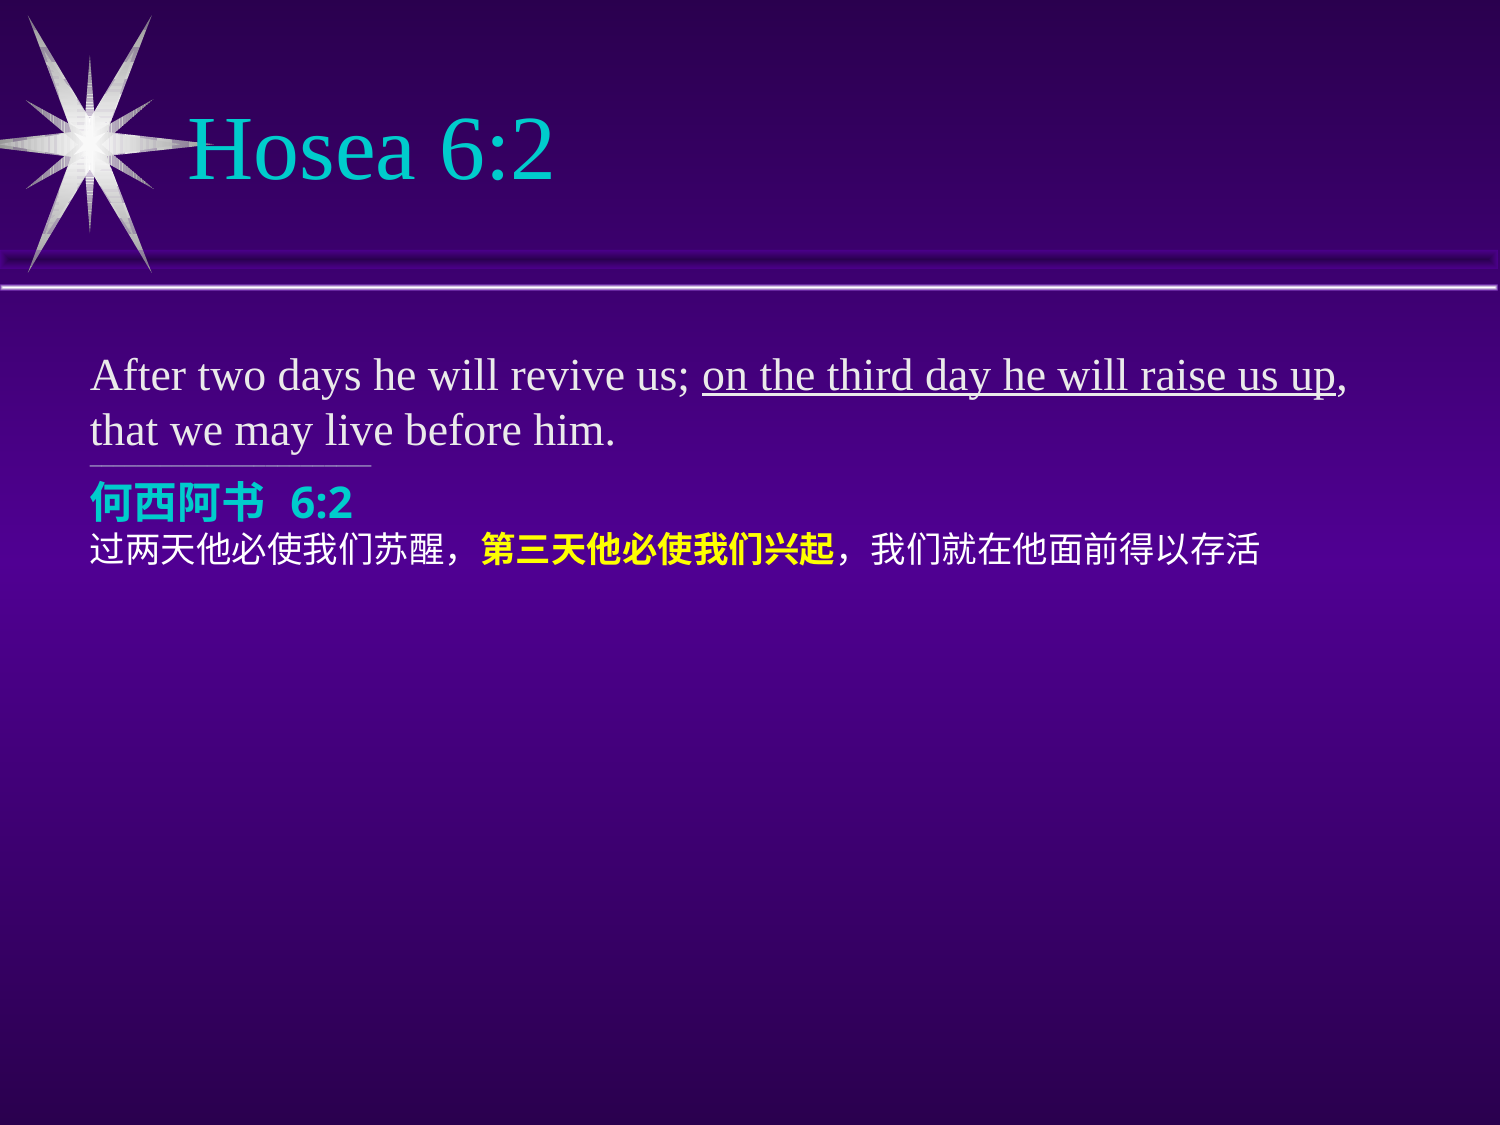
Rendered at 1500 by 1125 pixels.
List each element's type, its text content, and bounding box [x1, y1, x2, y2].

text_box After two days he will revive us; on the third day he will raise us up, that we may live before him. ──────────────────────── 何西阿书 6:2 过两天他必使我们苏醒，第三天他必使我们兴起，我们就在他面前得以存活 [75, 337, 1388, 1103]
title Hosea 6:2 [187, 56, 1463, 244]
